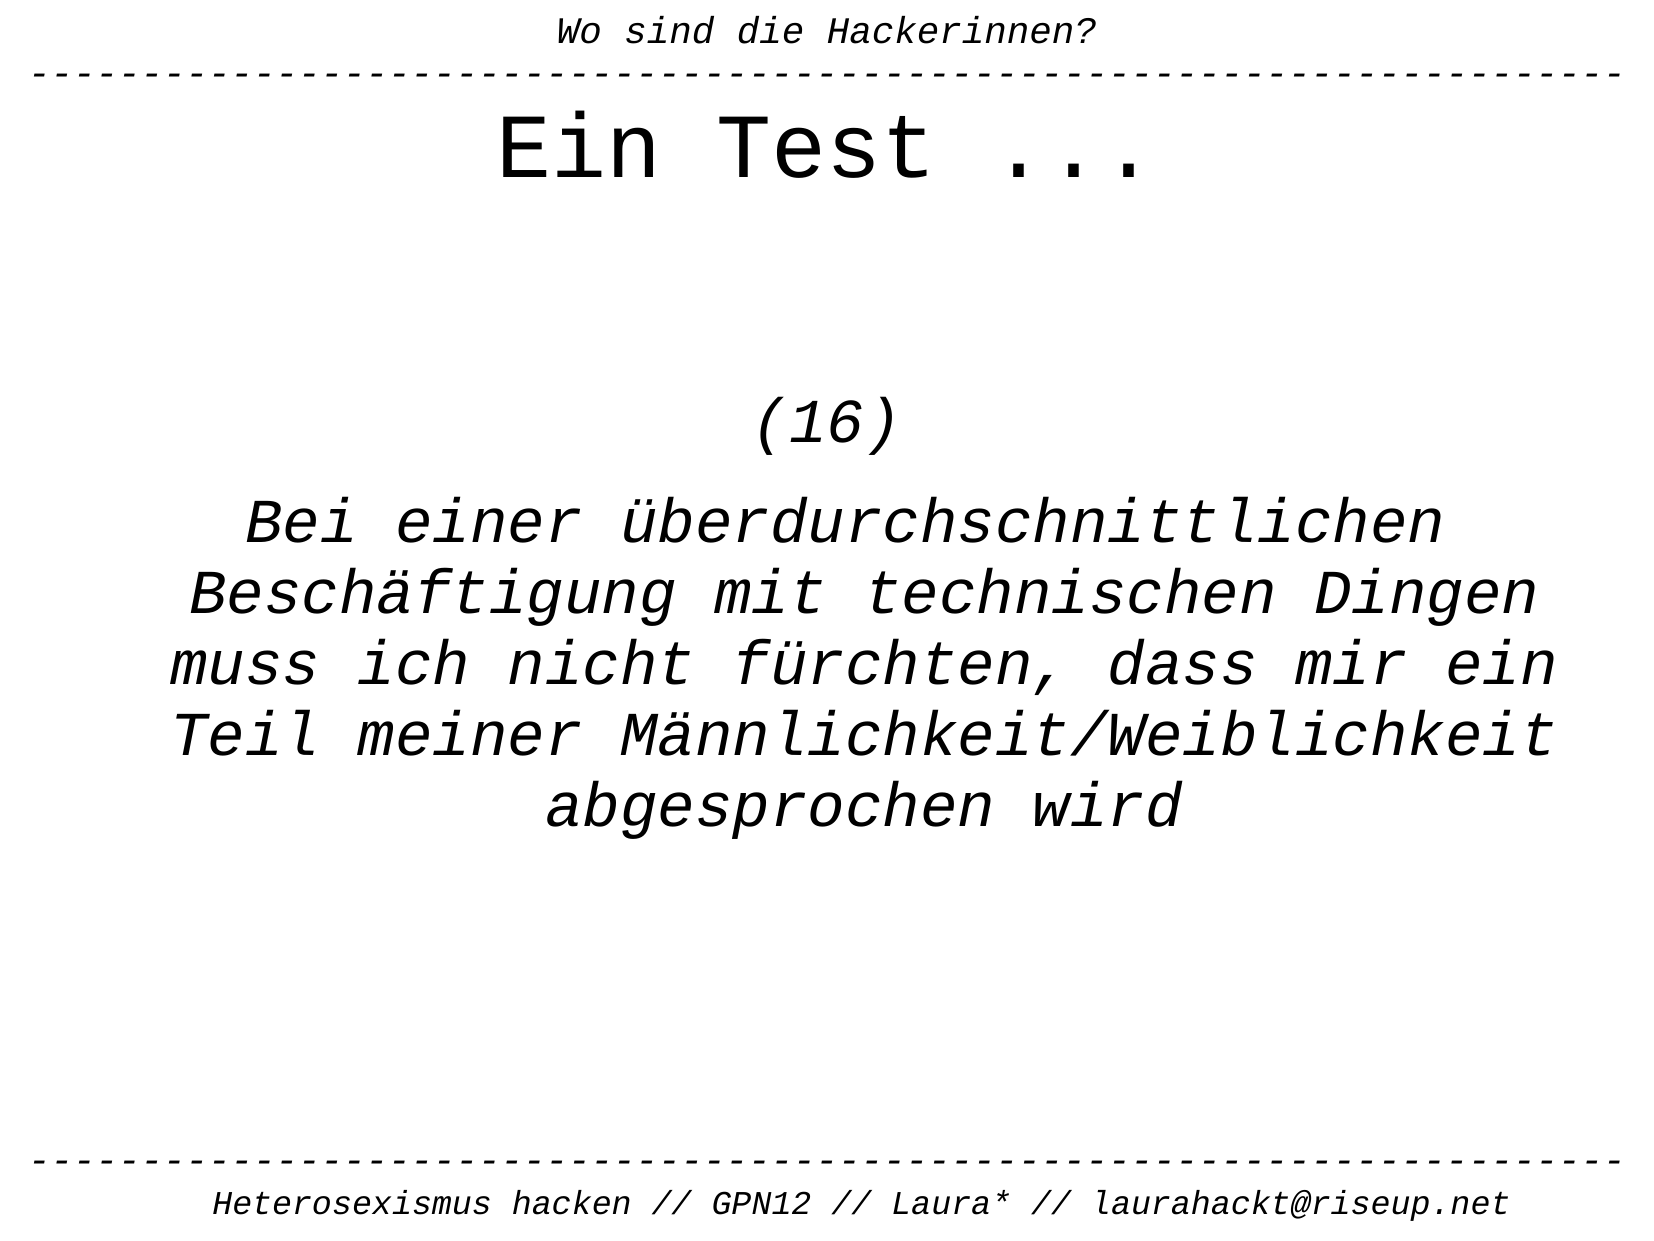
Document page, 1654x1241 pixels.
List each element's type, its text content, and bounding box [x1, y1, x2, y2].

title ----------------------------------------------------------------------- [0, 1098, 1654, 1184]
title Ein Test ... [82, 98, 1571, 257]
list (16) Bei einer überdurchschnittlichen Beschäftigung mit technischen Dingen muss ich nicht fürchten, dass mir ein Teil meiner Männlichkeit/Weiblichkeit abgesprochen wird [82, 290, 1571, 1098]
title Wo sind die Hackerinnen? ----------------------------------------------------------------------- [0, 12, 1654, 98]
list Heterosexismus hacken // GPN12 // Laura* // laurahackt@riseup.net [0, 1186, 1654, 1241]
